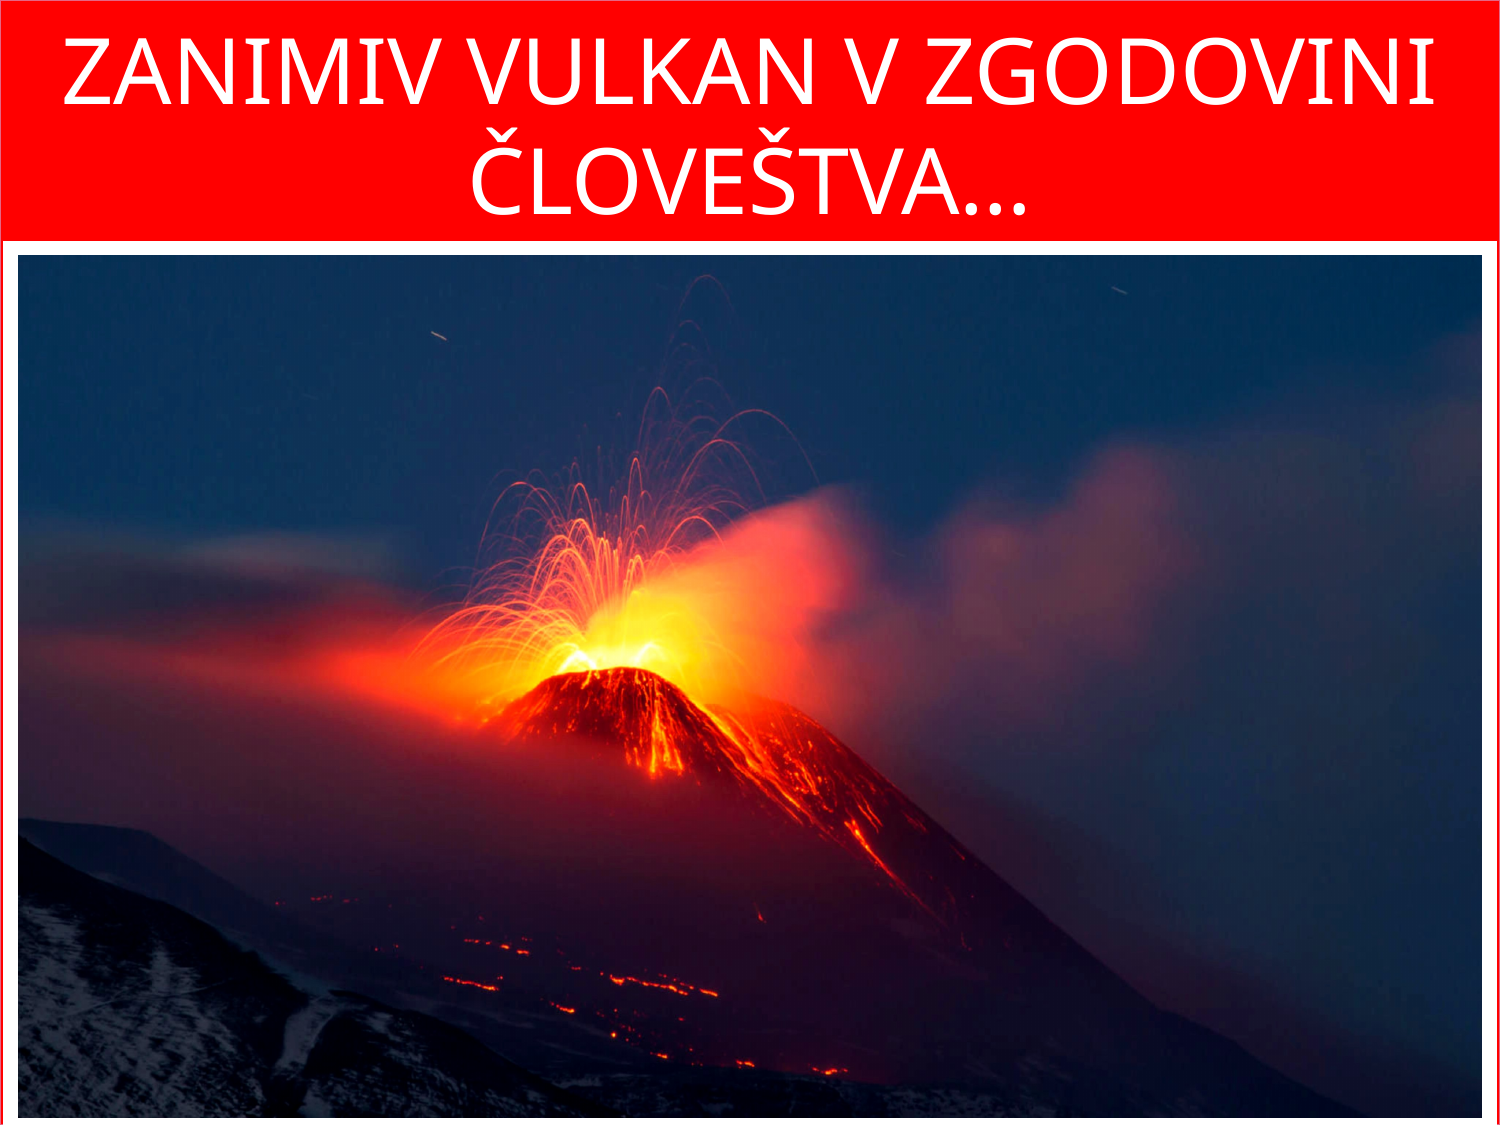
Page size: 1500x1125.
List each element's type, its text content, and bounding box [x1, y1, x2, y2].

picture [17, 255, 1483, 1118]
text_box ZANIMIV VULKAN V ZGODOVINI ČLOVEŠTVA… [0, 0, 1500, 1125]
